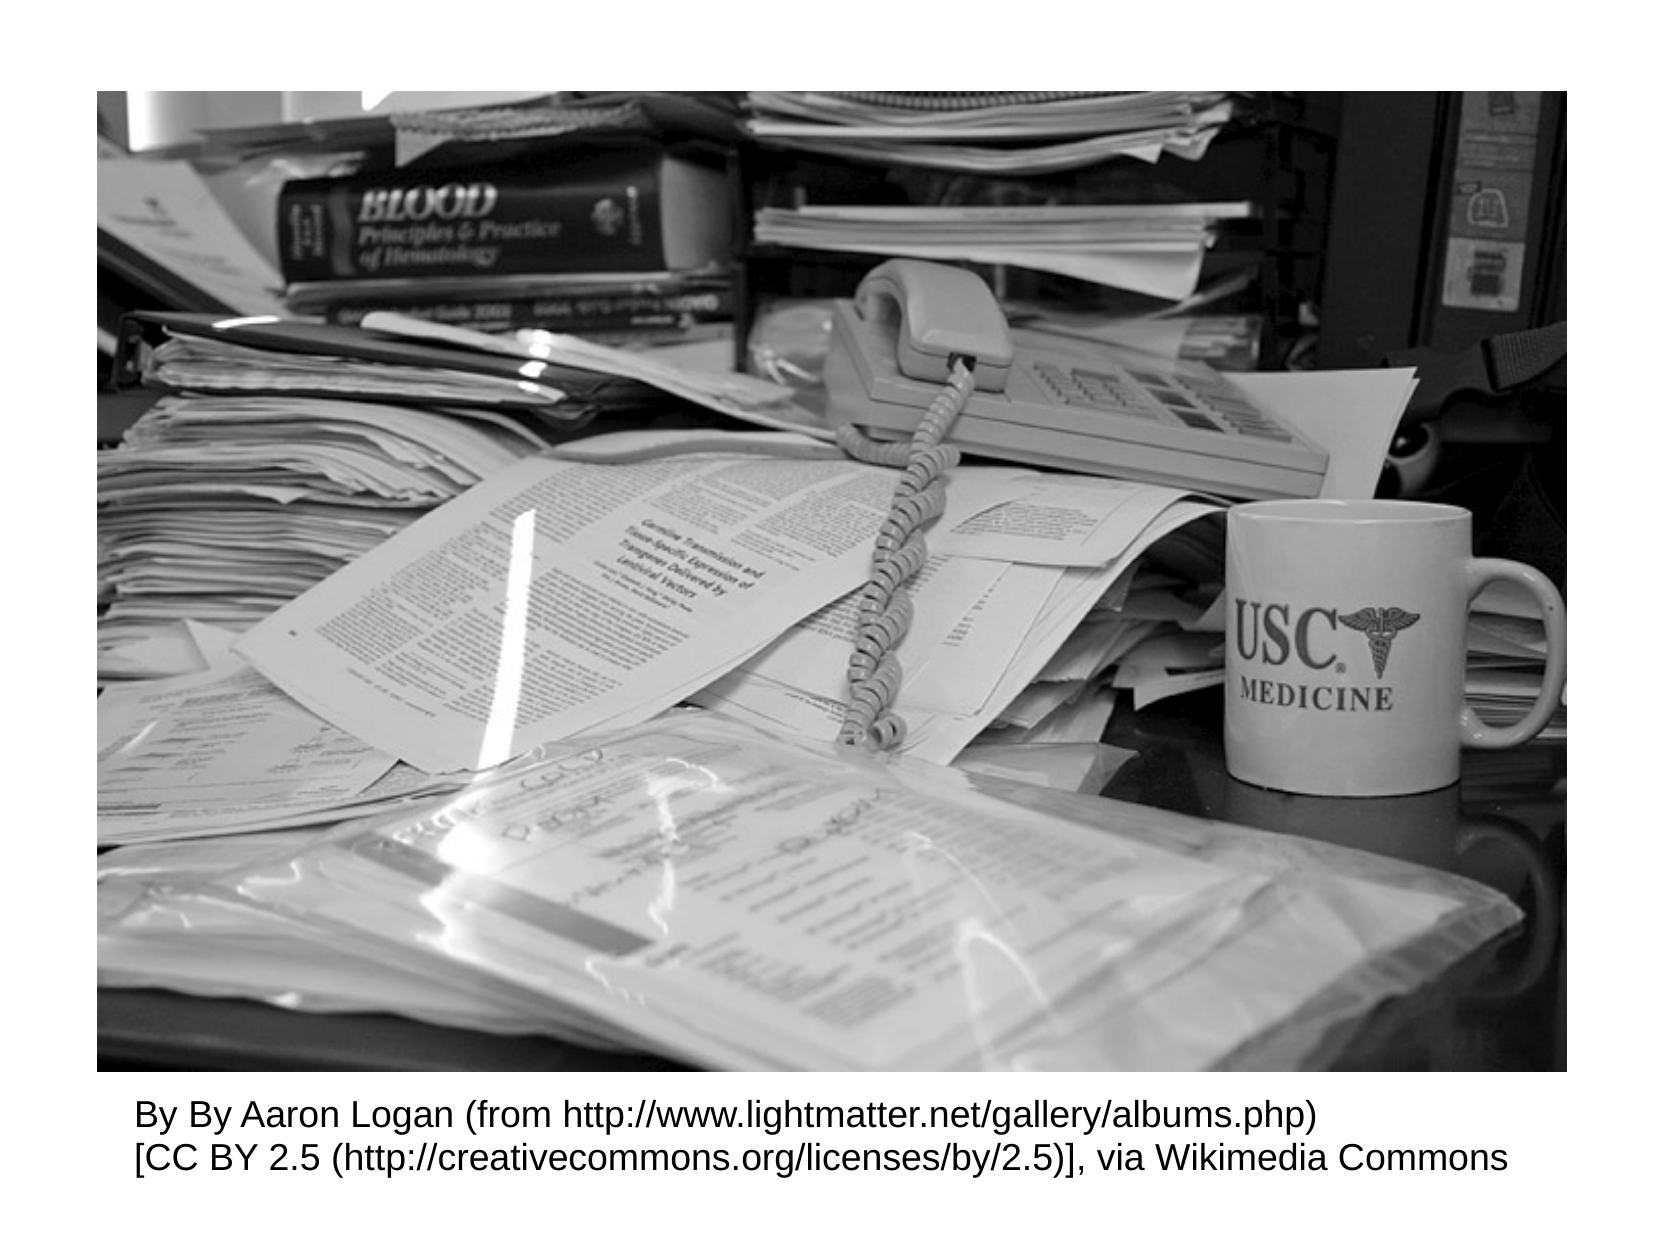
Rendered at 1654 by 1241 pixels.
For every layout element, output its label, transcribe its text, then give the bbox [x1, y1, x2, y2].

picture [97, 91, 1567, 1072]
text_box By By Aaron Logan (from http://www.lightmatter.net/gallery/albums.php) [CC BY 2.5 (http://creativecommons.org/licenses/by/2.5)], via Wikimedia Commons [119, 1086, 1524, 1228]
